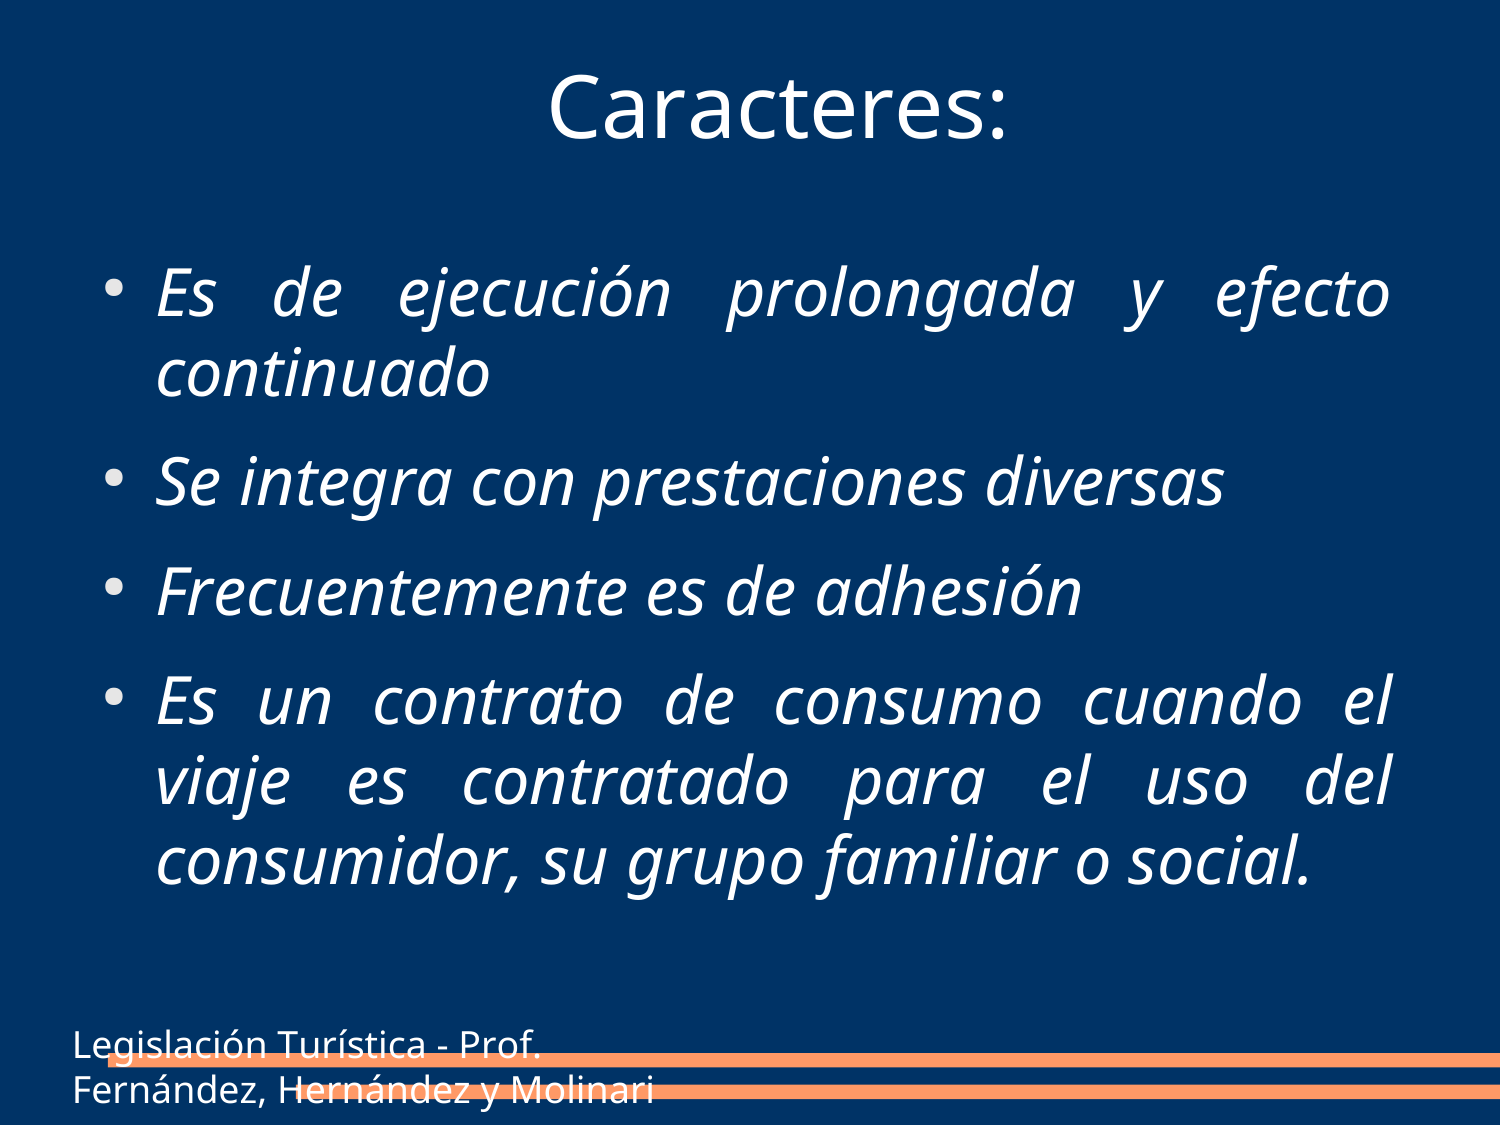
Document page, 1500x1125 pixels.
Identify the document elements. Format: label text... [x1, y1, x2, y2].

footer Legislación Turística - Prof. Fernández, Hernández y Molinari [57, 1013, 756, 1063]
title Caracteres: [75, 43, 1425, 274]
list Es de ejecución prolongada y efecto continuado Se integra con prestaciones diversas Frecuentemente es de adhesión Es un contrato de consumo cuando el viaje es contratado para el uso del consumidor, su grupo familiar o social. [59, 242, 1409, 993]
